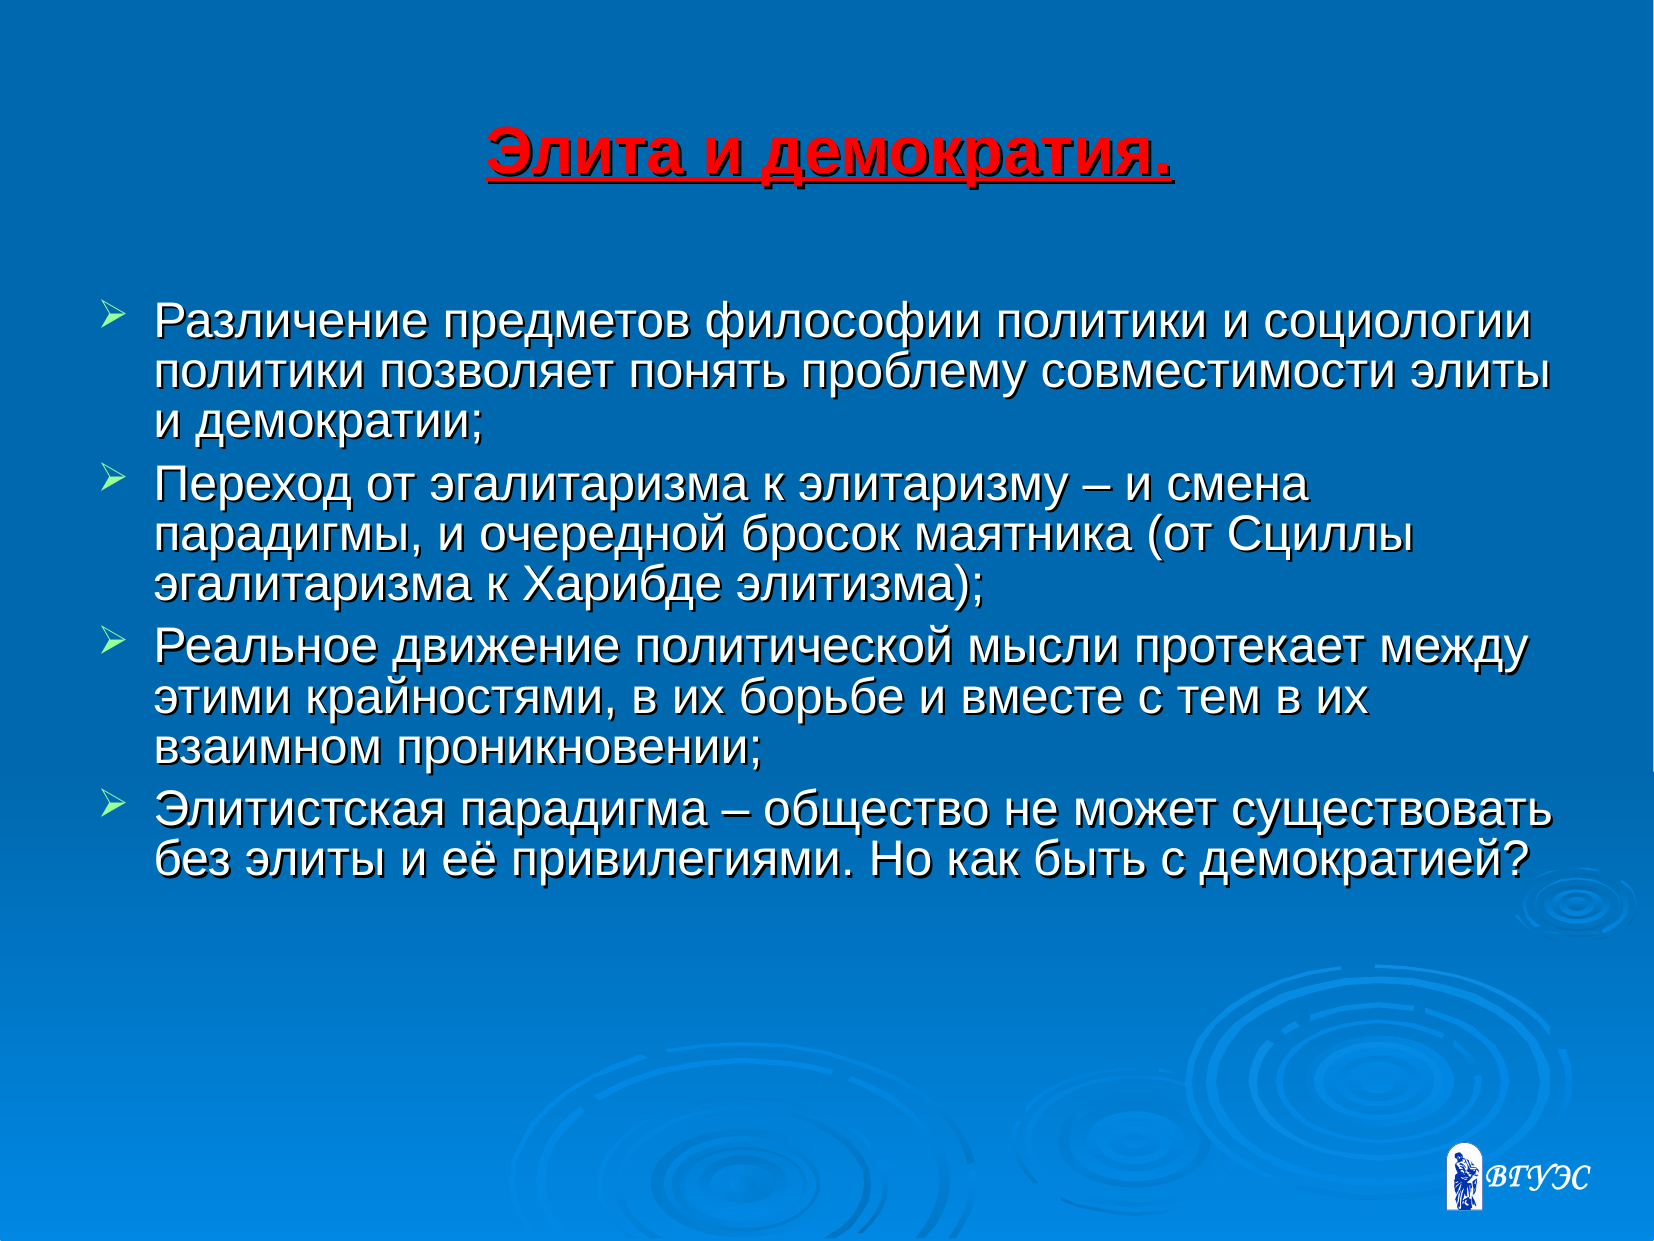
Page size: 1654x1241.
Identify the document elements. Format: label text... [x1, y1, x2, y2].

list Различение предметов философии политики и социологии политики позволяет понять проблему совместимости элиты и демократии; Переход от эгалитаризма к элитаризму – и смена парадигмы, и очередной бросок маятника (от Сциллы эгалитаризма к Харибде элитизма); Реальное движение политической мысли протекает между этими крайностями, в их борьбе и вместе с тем в их взаимном проникновении; Элитистская парадигма – общество не может существовать без элиты и её привилегиями. Но как быть с демократией? [82, 289, 1571, 1108]
picture [1446, 1142, 1592, 1211]
title Элита и демократия. [84, 47, 1573, 254]
